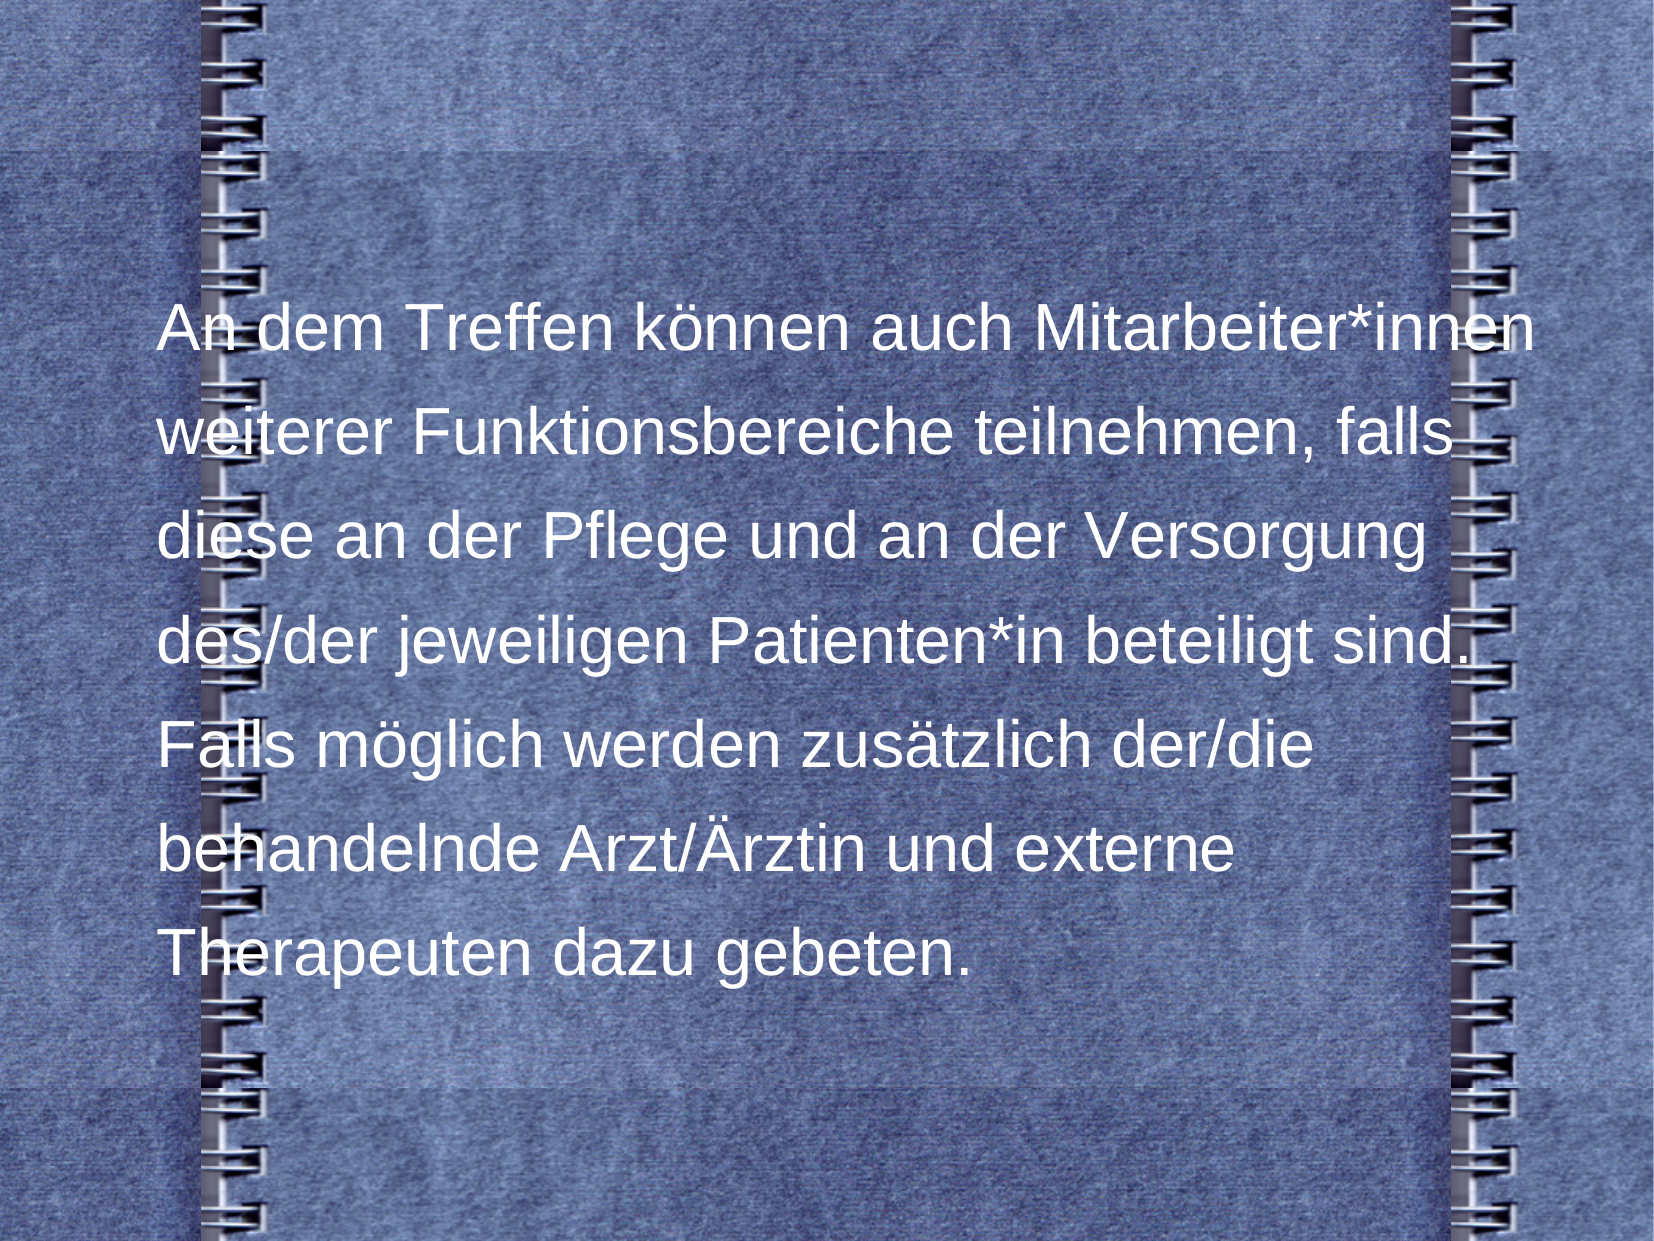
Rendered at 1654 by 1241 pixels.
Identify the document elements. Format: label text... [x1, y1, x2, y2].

list An dem Treffen können auch Mitarbeiter*innen weiterer Funktionsbereiche teilnehmen, falls diese an der Pflege und an der Versorgung des/der jeweiligen Patienten*in beteiligt sind. Falls möglich werden zusätzlich der/die behandelnde Arzt/Ärztin und externe Therapeuten dazu gebeten. [82, 290, 1571, 1109]
picture [0, 0, 1654, 1241]
